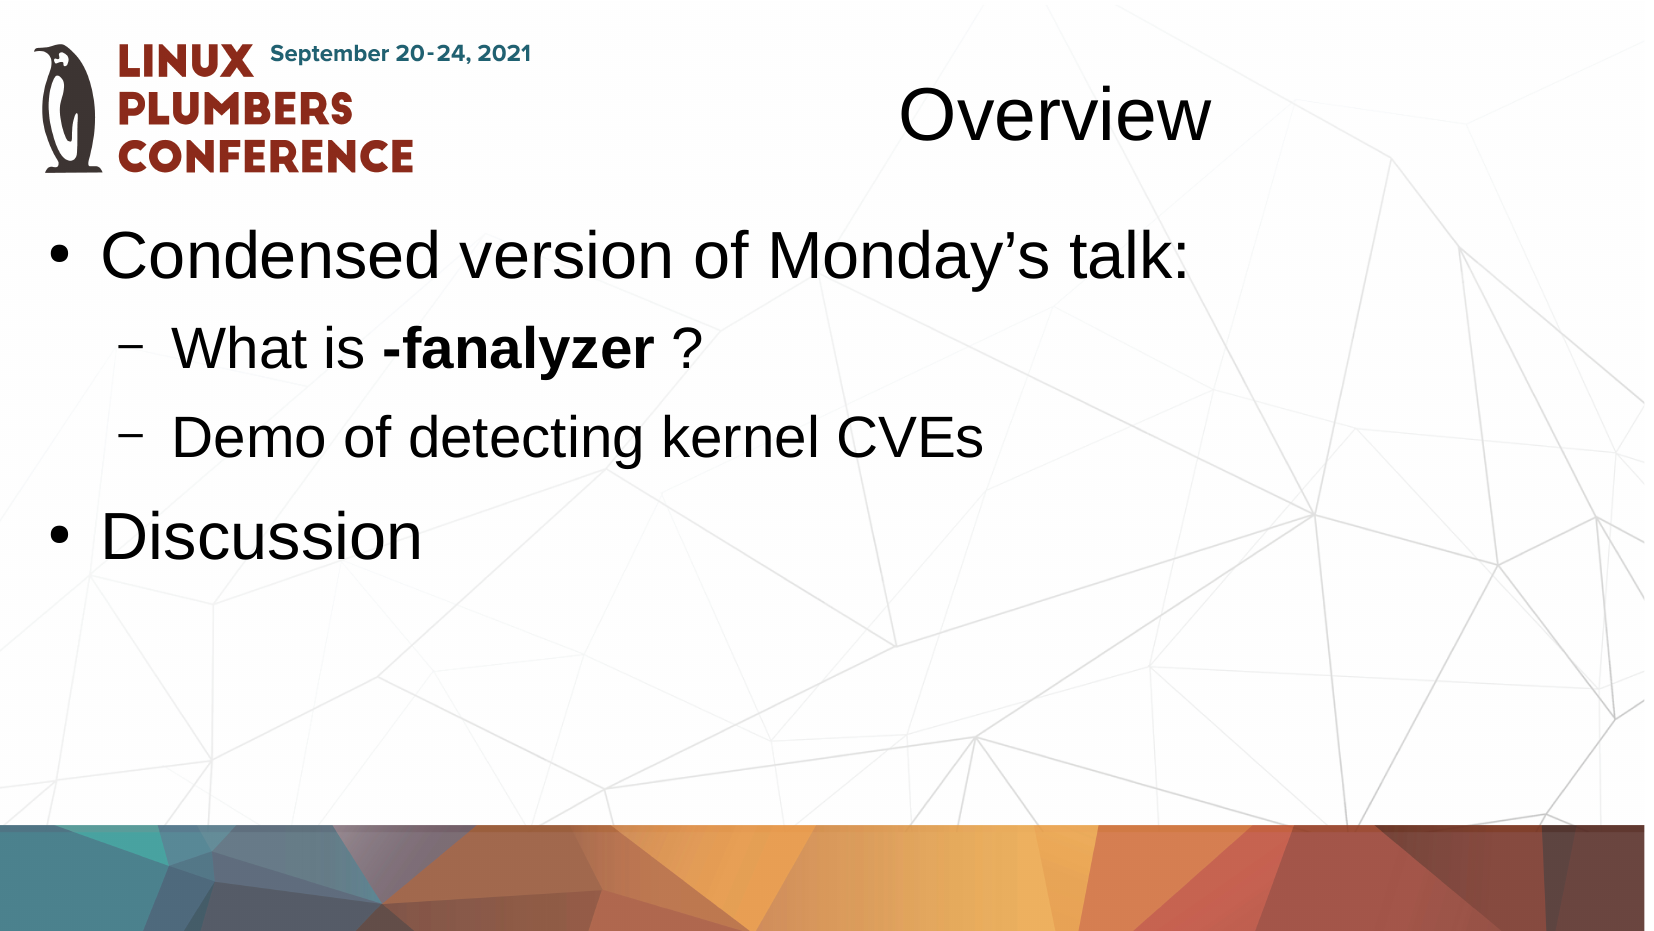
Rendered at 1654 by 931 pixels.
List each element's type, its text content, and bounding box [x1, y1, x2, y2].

list Condensed version of Monday’s talk: What is -fanalyzer ? Demo of detecting kernel CVEs Discussion [30, 217, 1645, 796]
title Overview [540, 37, 1571, 193]
picture [0, 1, 1645, 931]
